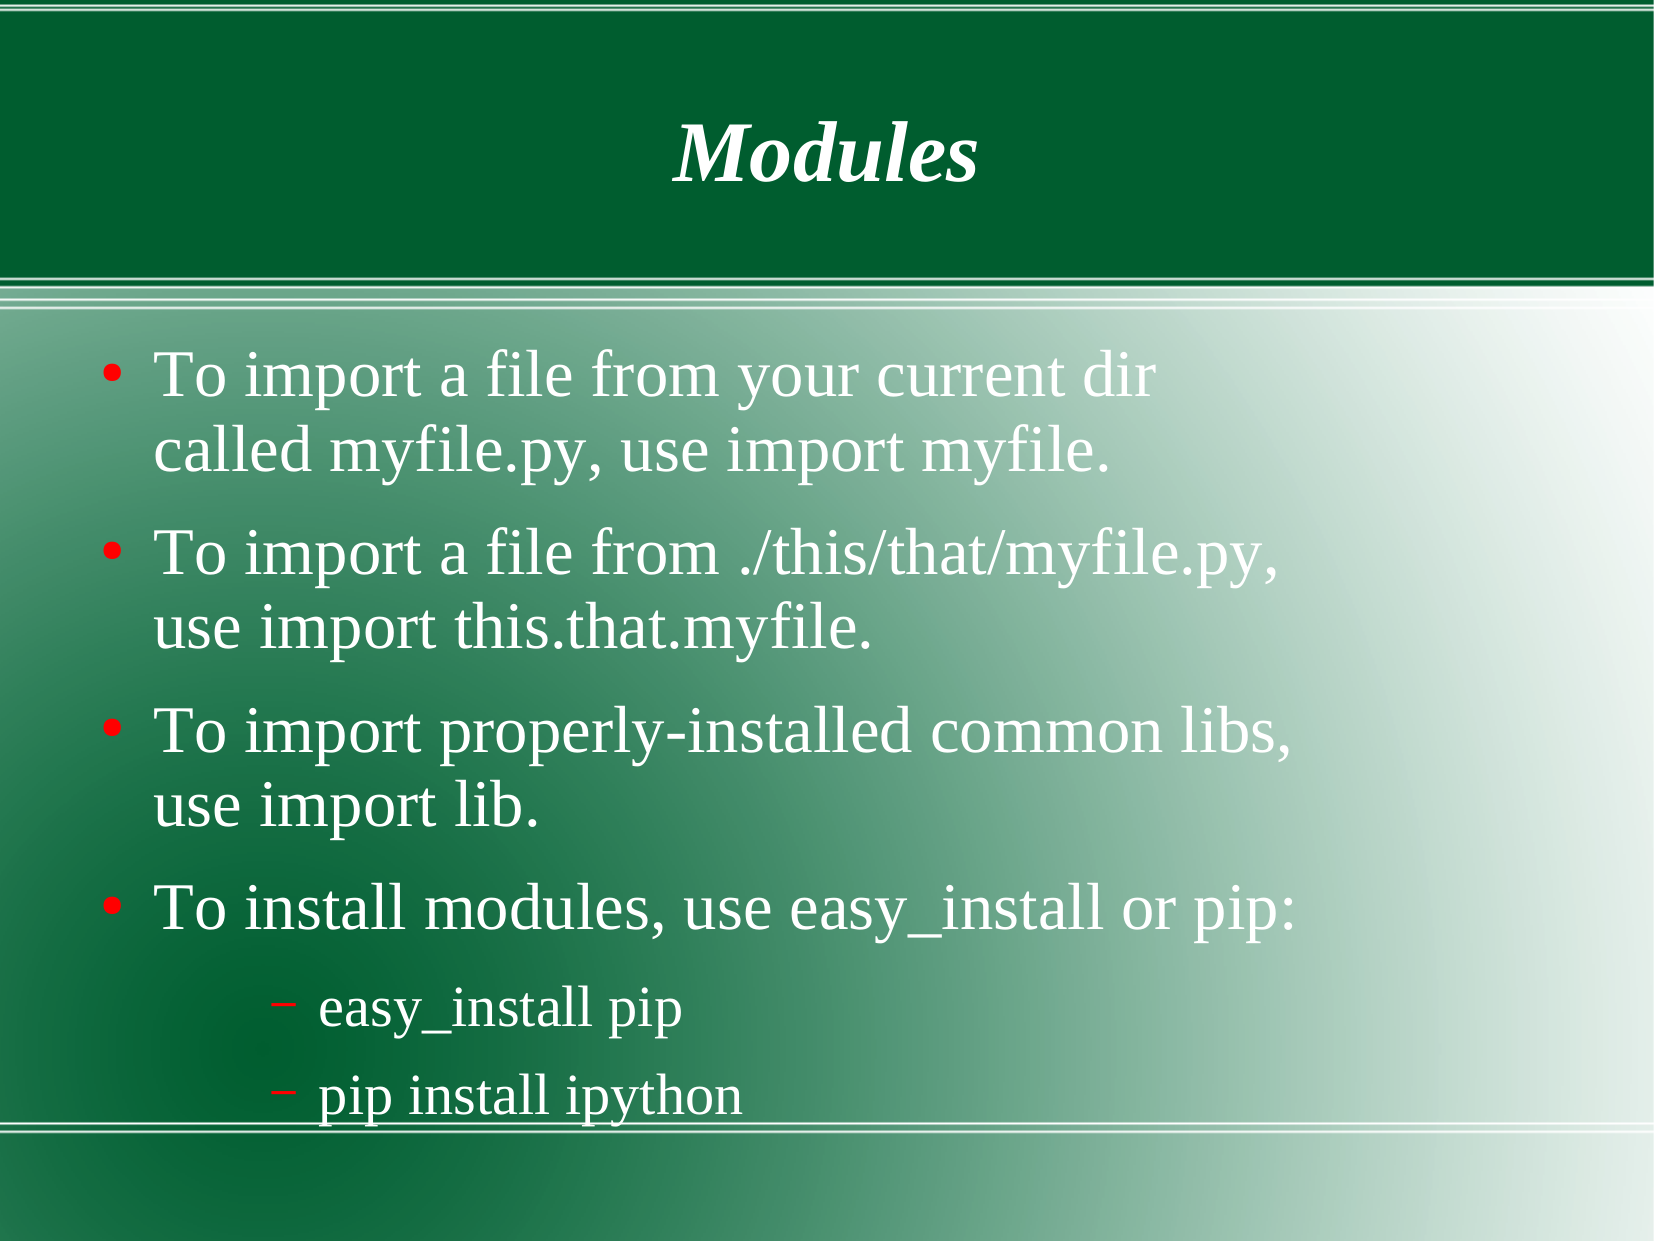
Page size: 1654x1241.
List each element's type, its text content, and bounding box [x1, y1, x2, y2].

picture [0, 0, 1654, 1241]
title Modules [82, 49, 1571, 257]
list To import a file from your current dir called myfile.py, use import myfile. To import a file from ./this/that/myfile.py, use import this.that.myfile. To import properly-installed common libs, use import lib. To install modules, use easy_install or pip: easy_install pip pip install ipython [82, 337, 1571, 1156]
